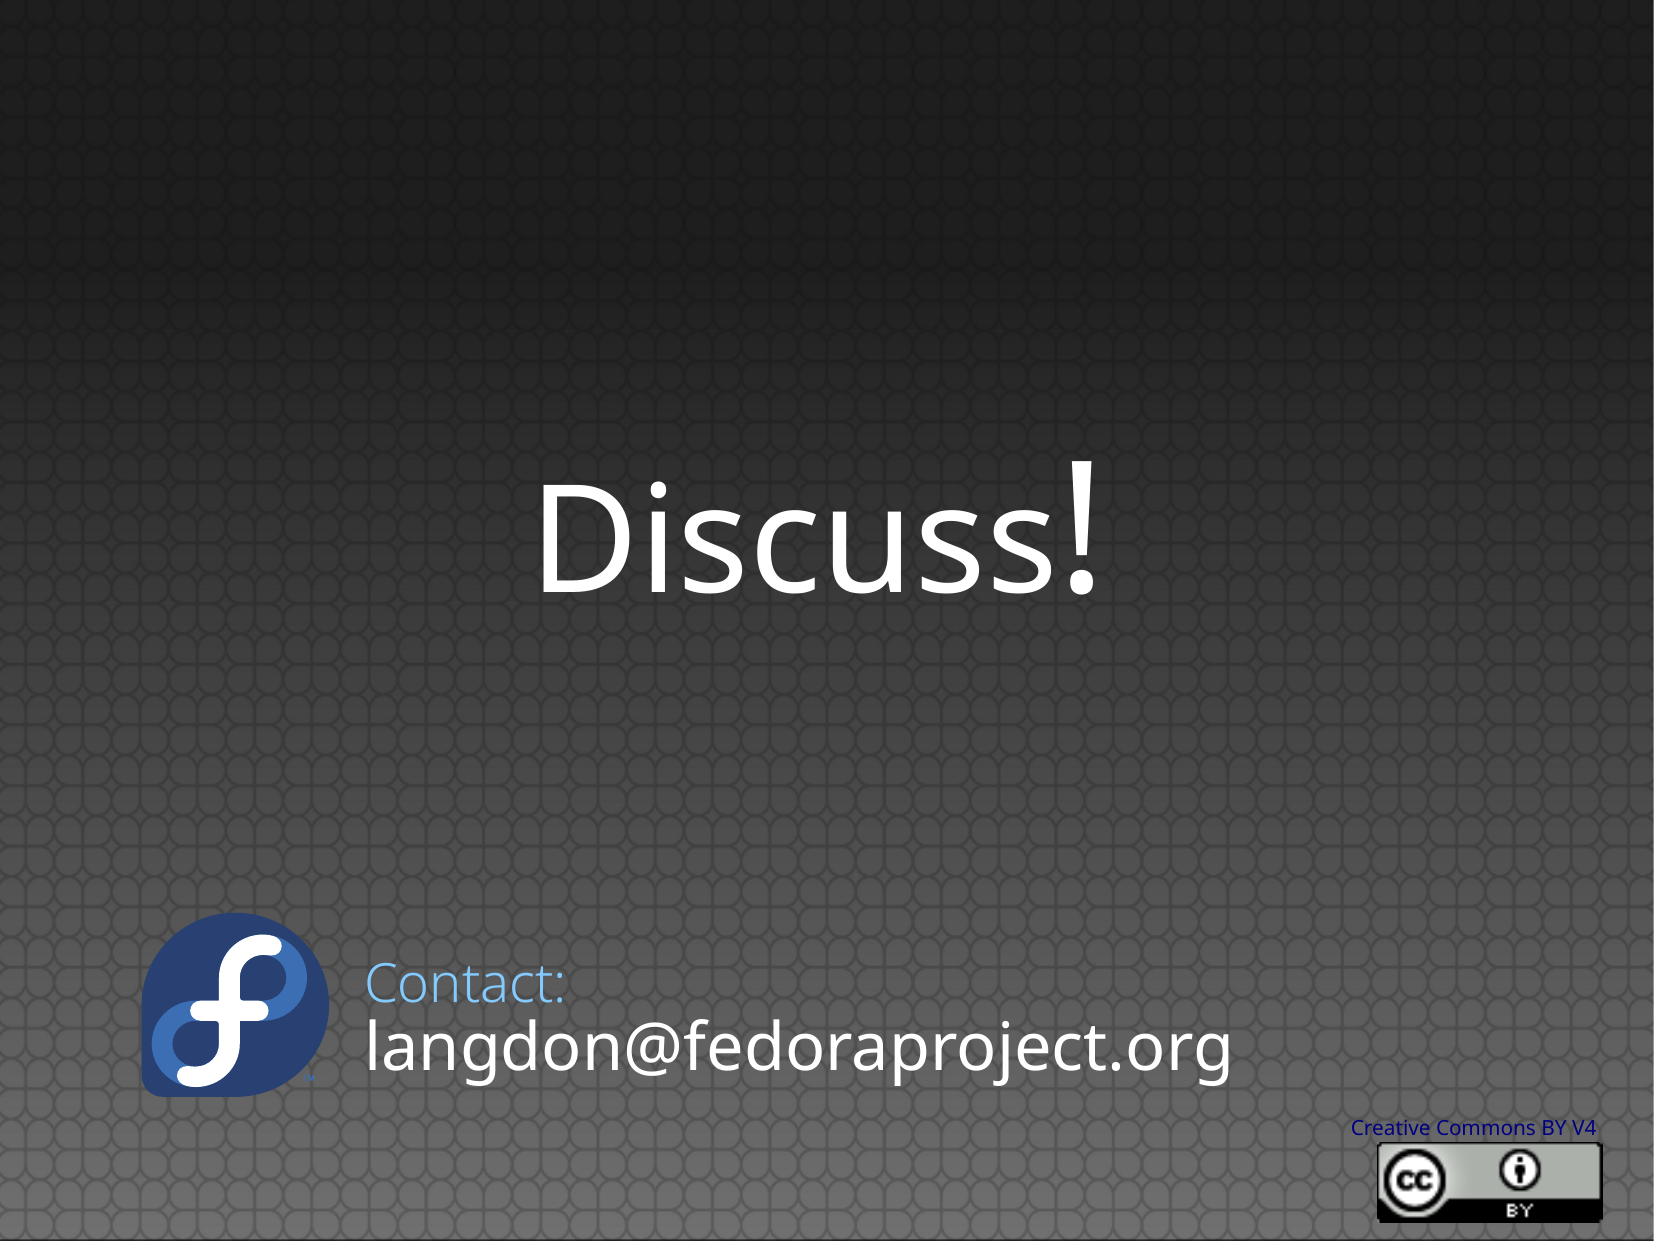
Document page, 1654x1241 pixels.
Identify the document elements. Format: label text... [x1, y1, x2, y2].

picture [0, 0, 1654, 1241]
title Discuss! [30, 414, 1606, 628]
text_box langdon@fedoraproject.org [349, 992, 1455, 1085]
text_box Creative Commons BY V4 [1309, 1105, 1611, 1171]
text_box Contact: [349, 937, 703, 1016]
